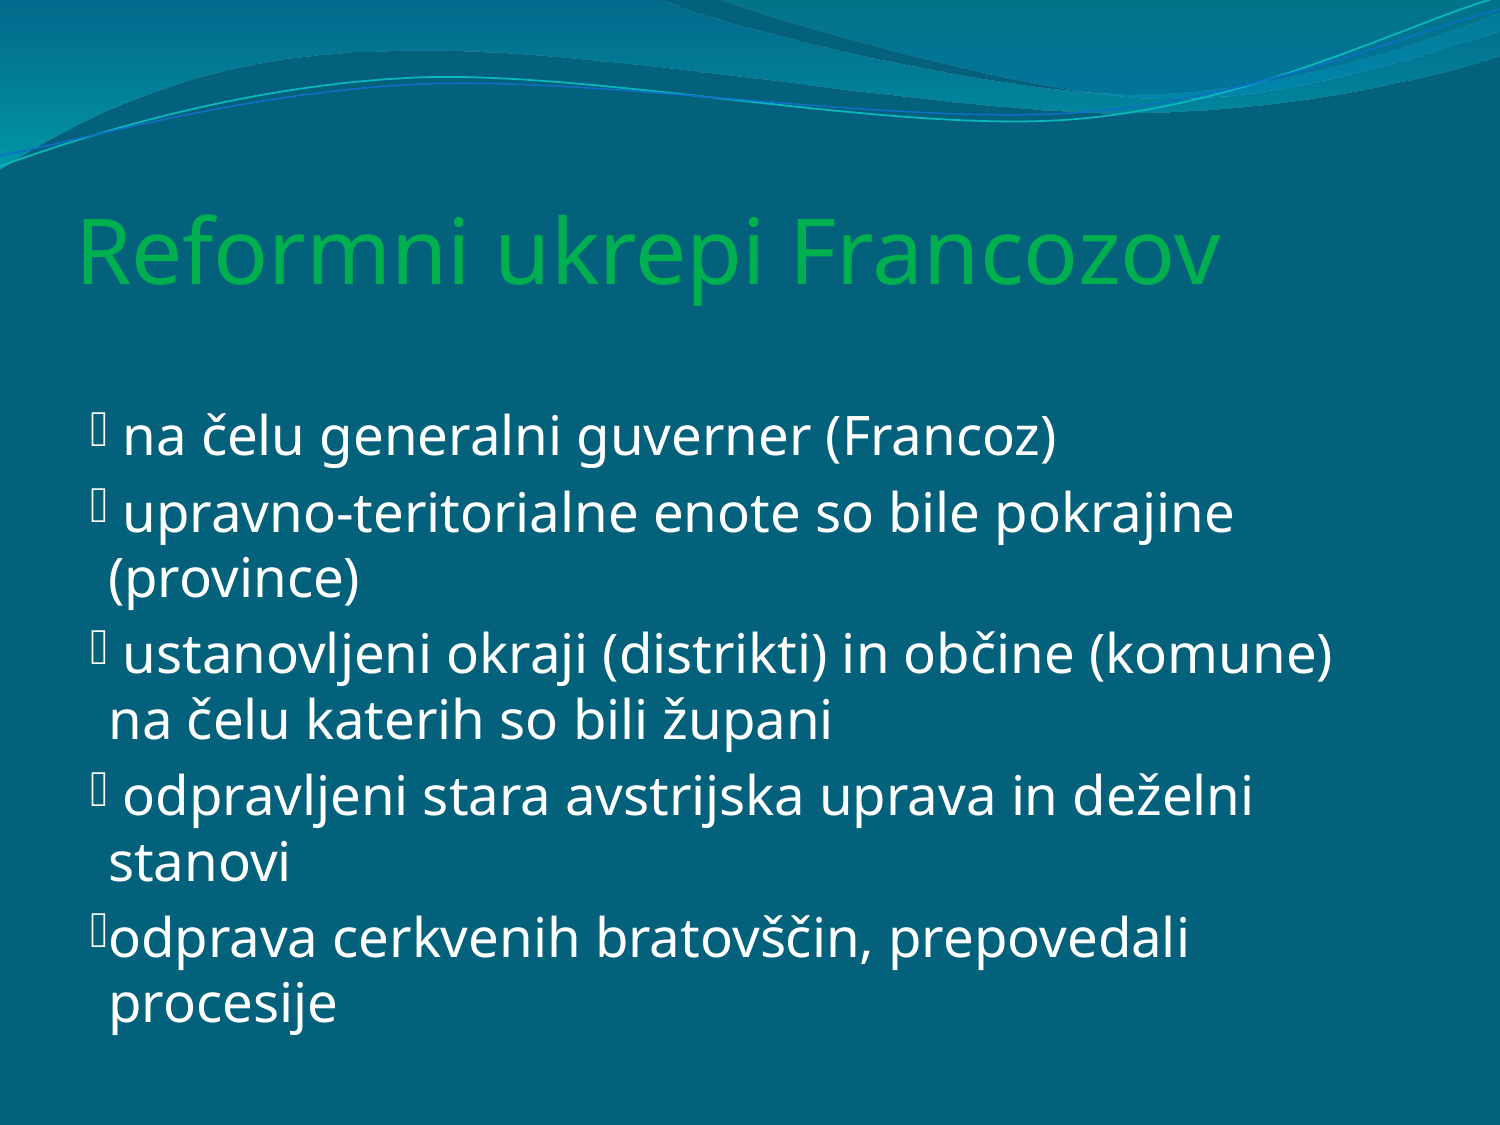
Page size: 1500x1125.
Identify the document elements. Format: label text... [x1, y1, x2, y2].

list na čelu generalni guverner (Francoz) upravno-teritorialne enote so bile pokrajine (province) ustanovljeni okraji (distrikti) in občine (komune) na čelu katerih so bili župani odpravljeni stara avstrijska uprava in deželni stanovi odprava cerkvenih bratovščin, prepovedali procesije [75, 317, 1425, 1055]
title Reformni ukrepi Francozov [75, 115, 1425, 304]
